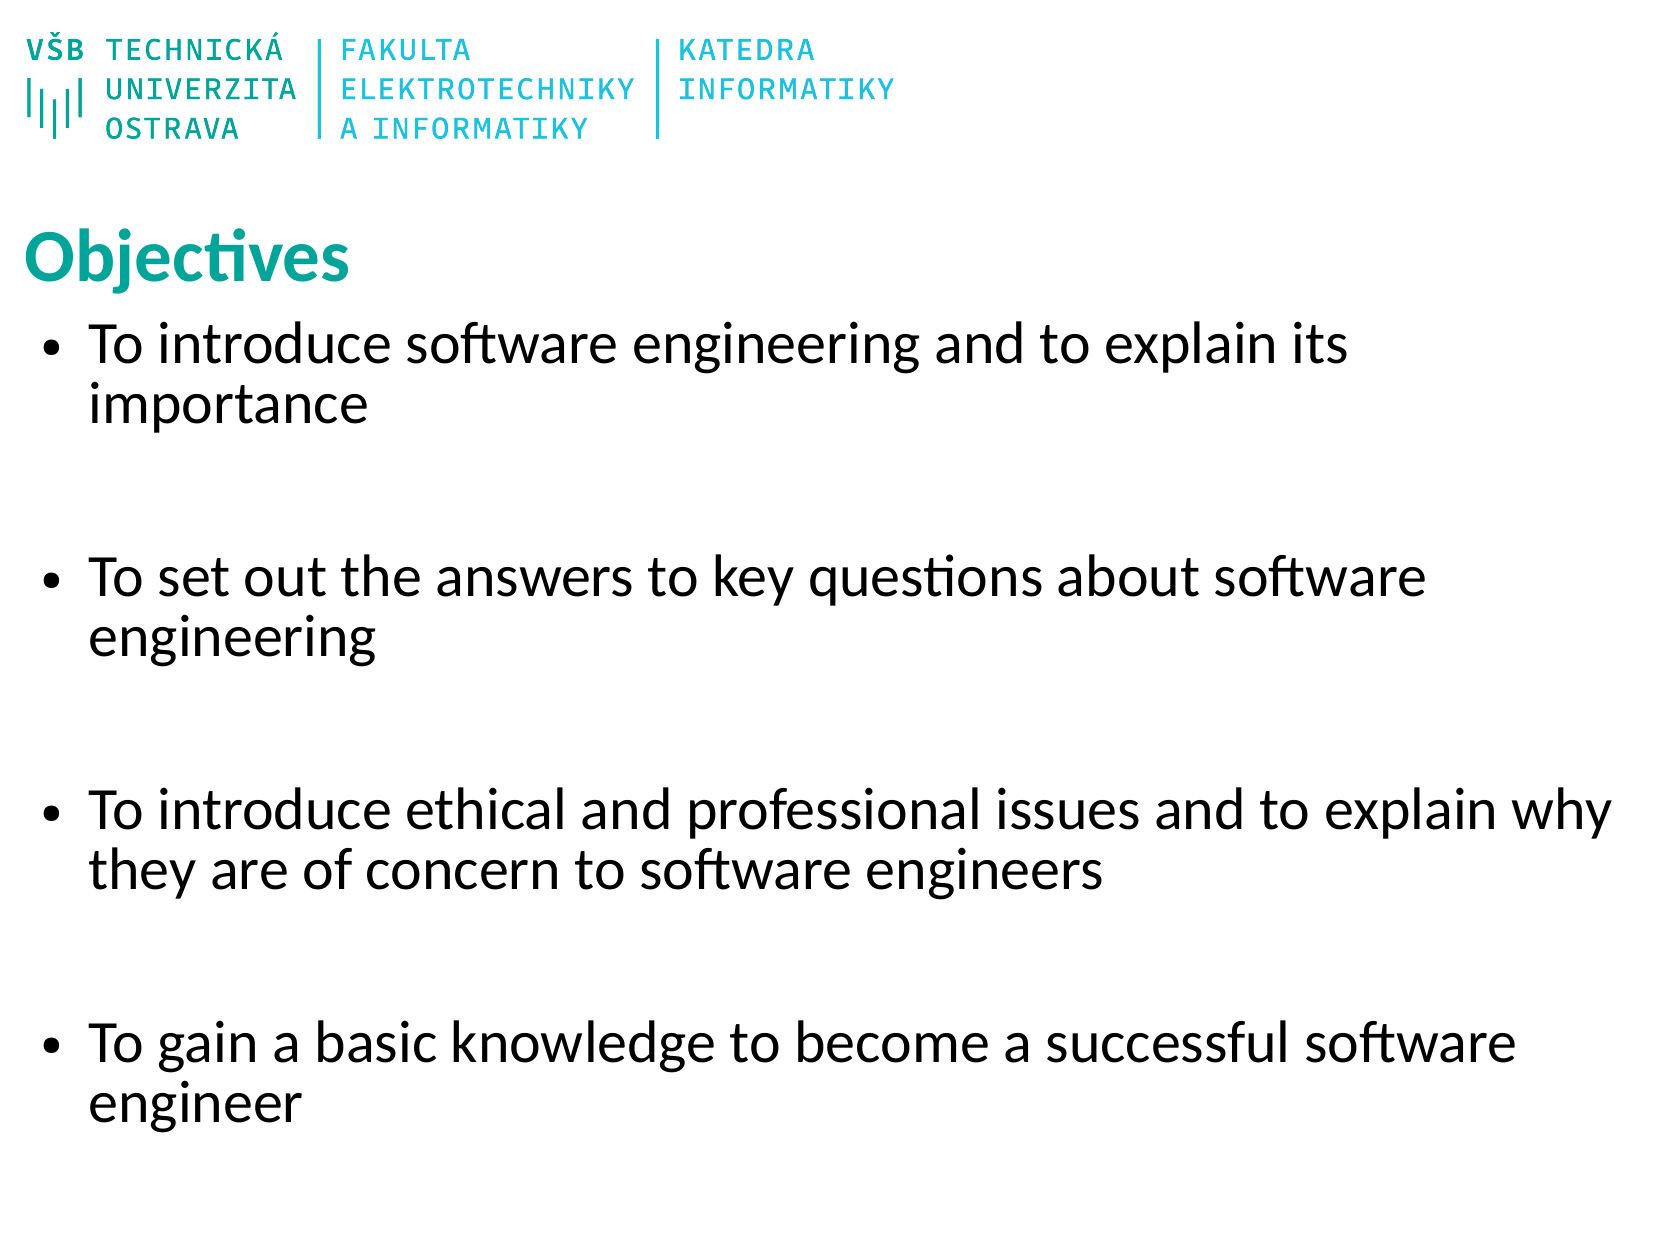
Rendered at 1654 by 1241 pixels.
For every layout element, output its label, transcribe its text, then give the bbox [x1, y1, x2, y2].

picture [26, 31, 894, 139]
list To introduce software engineering and to explain its importance To set out the answers to key questions about software engineering To introduce ethical and professional issues and to explain why they are of concern to software engineers To gain a basic knowledge to become a successful software engineer [24, 318, 1629, 1146]
title Objectives [24, 169, 1629, 301]
